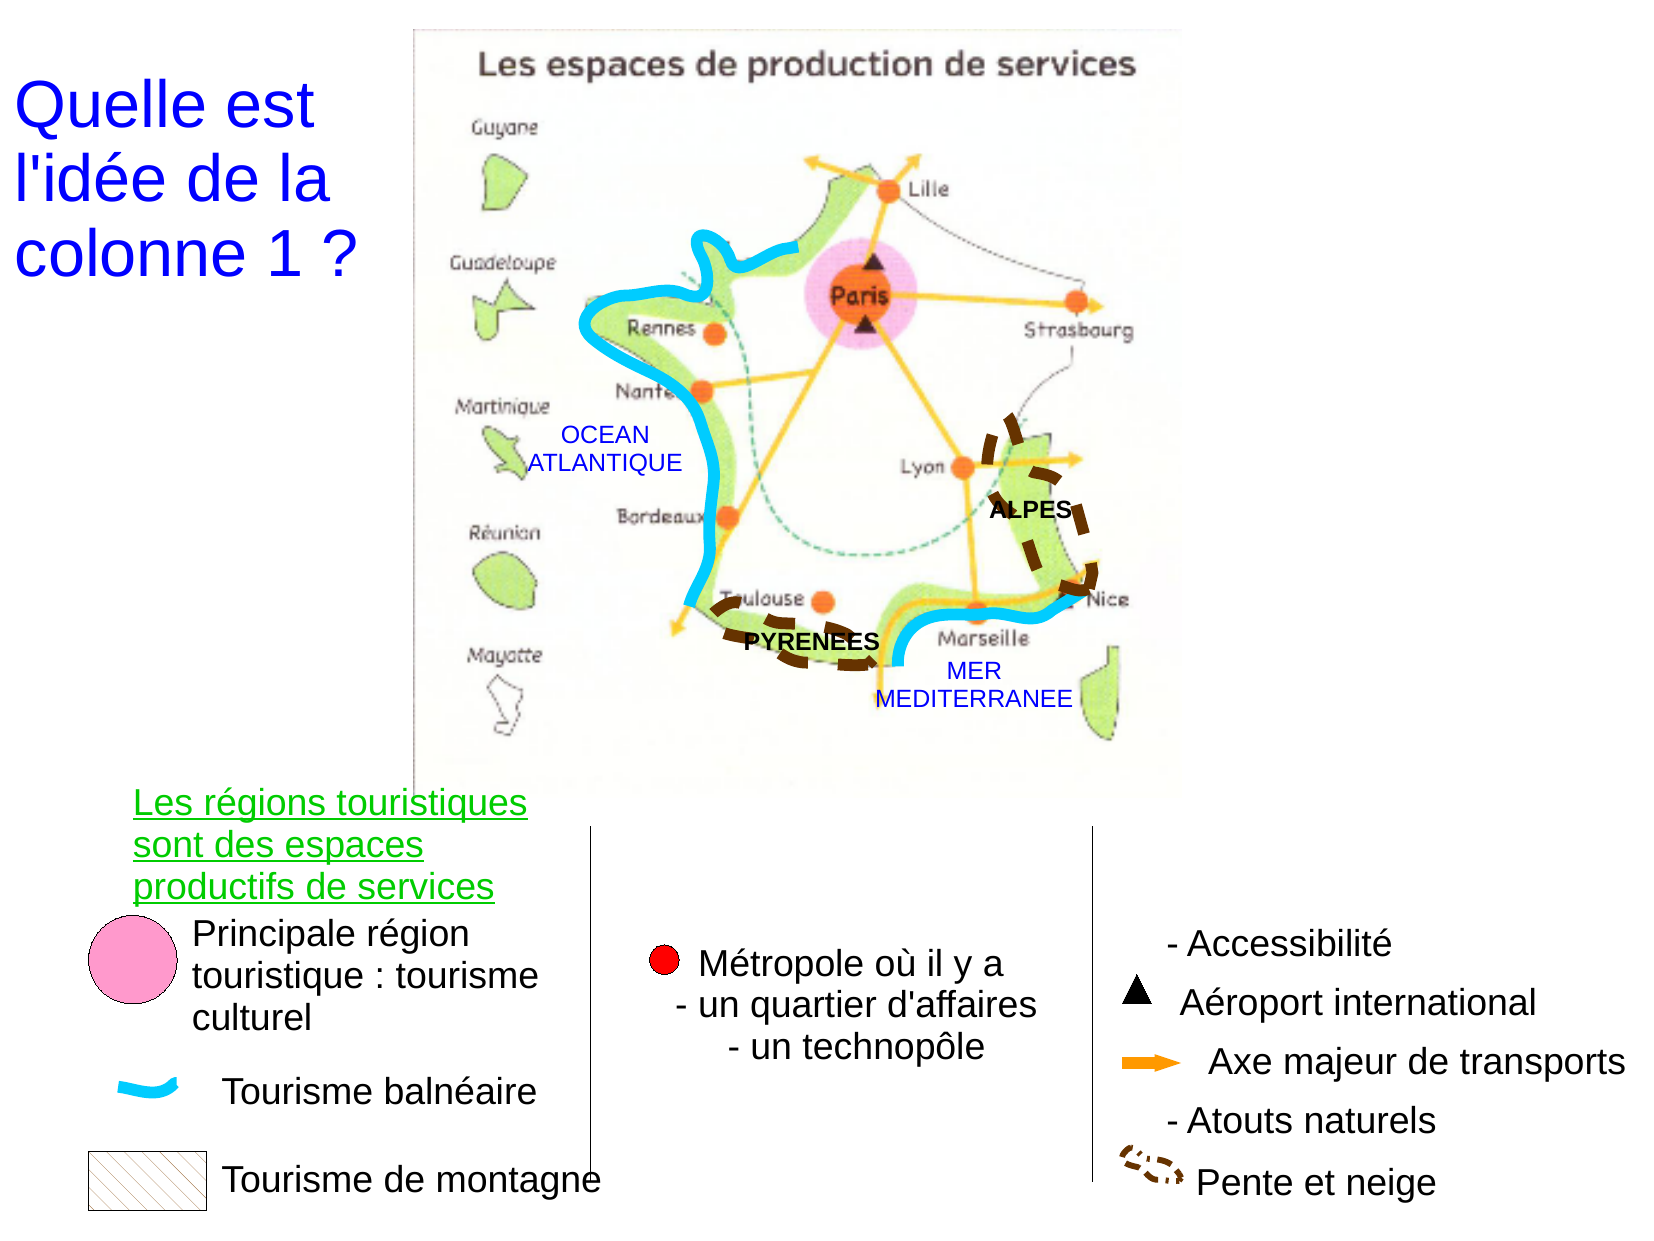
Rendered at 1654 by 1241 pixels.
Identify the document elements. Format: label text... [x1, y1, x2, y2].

text_box PYRENEES [708, 620, 916, 664]
text_box Les régions touristiques sont des espaces productifs de services [118, 774, 591, 916]
text_box Quelle est l'idée de la colonne 1 ? [0, 59, 473, 299]
text_box [88, 916, 177, 1004]
text_box Principale région touristique : tourisme culturel [177, 905, 650, 1046]
text_box Métropole où il y a - un quartier d'affaires - un technopôle [620, 934, 1093, 1076]
text_box MER MEDITERRANEE [856, 649, 1093, 737]
text_box Aéroport international [1122, 974, 1595, 1032]
text_box [88, 1151, 207, 1211]
text_box - Atouts naturels [1151, 1092, 1565, 1150]
text_box Tourisme de montagne [207, 1151, 621, 1209]
text_box Tourisme balnéaire [206, 1062, 621, 1120]
text_box - Accessibilité [1151, 915, 1565, 973]
text_box ALPES [974, 488, 1182, 533]
text_box Pente et neige [1181, 1153, 1654, 1211]
text_box Axe majeur de transports [1181, 1033, 1654, 1091]
text_box OCEAN ATLANTIQUE [501, 413, 709, 485]
picture [413, 29, 1182, 798]
